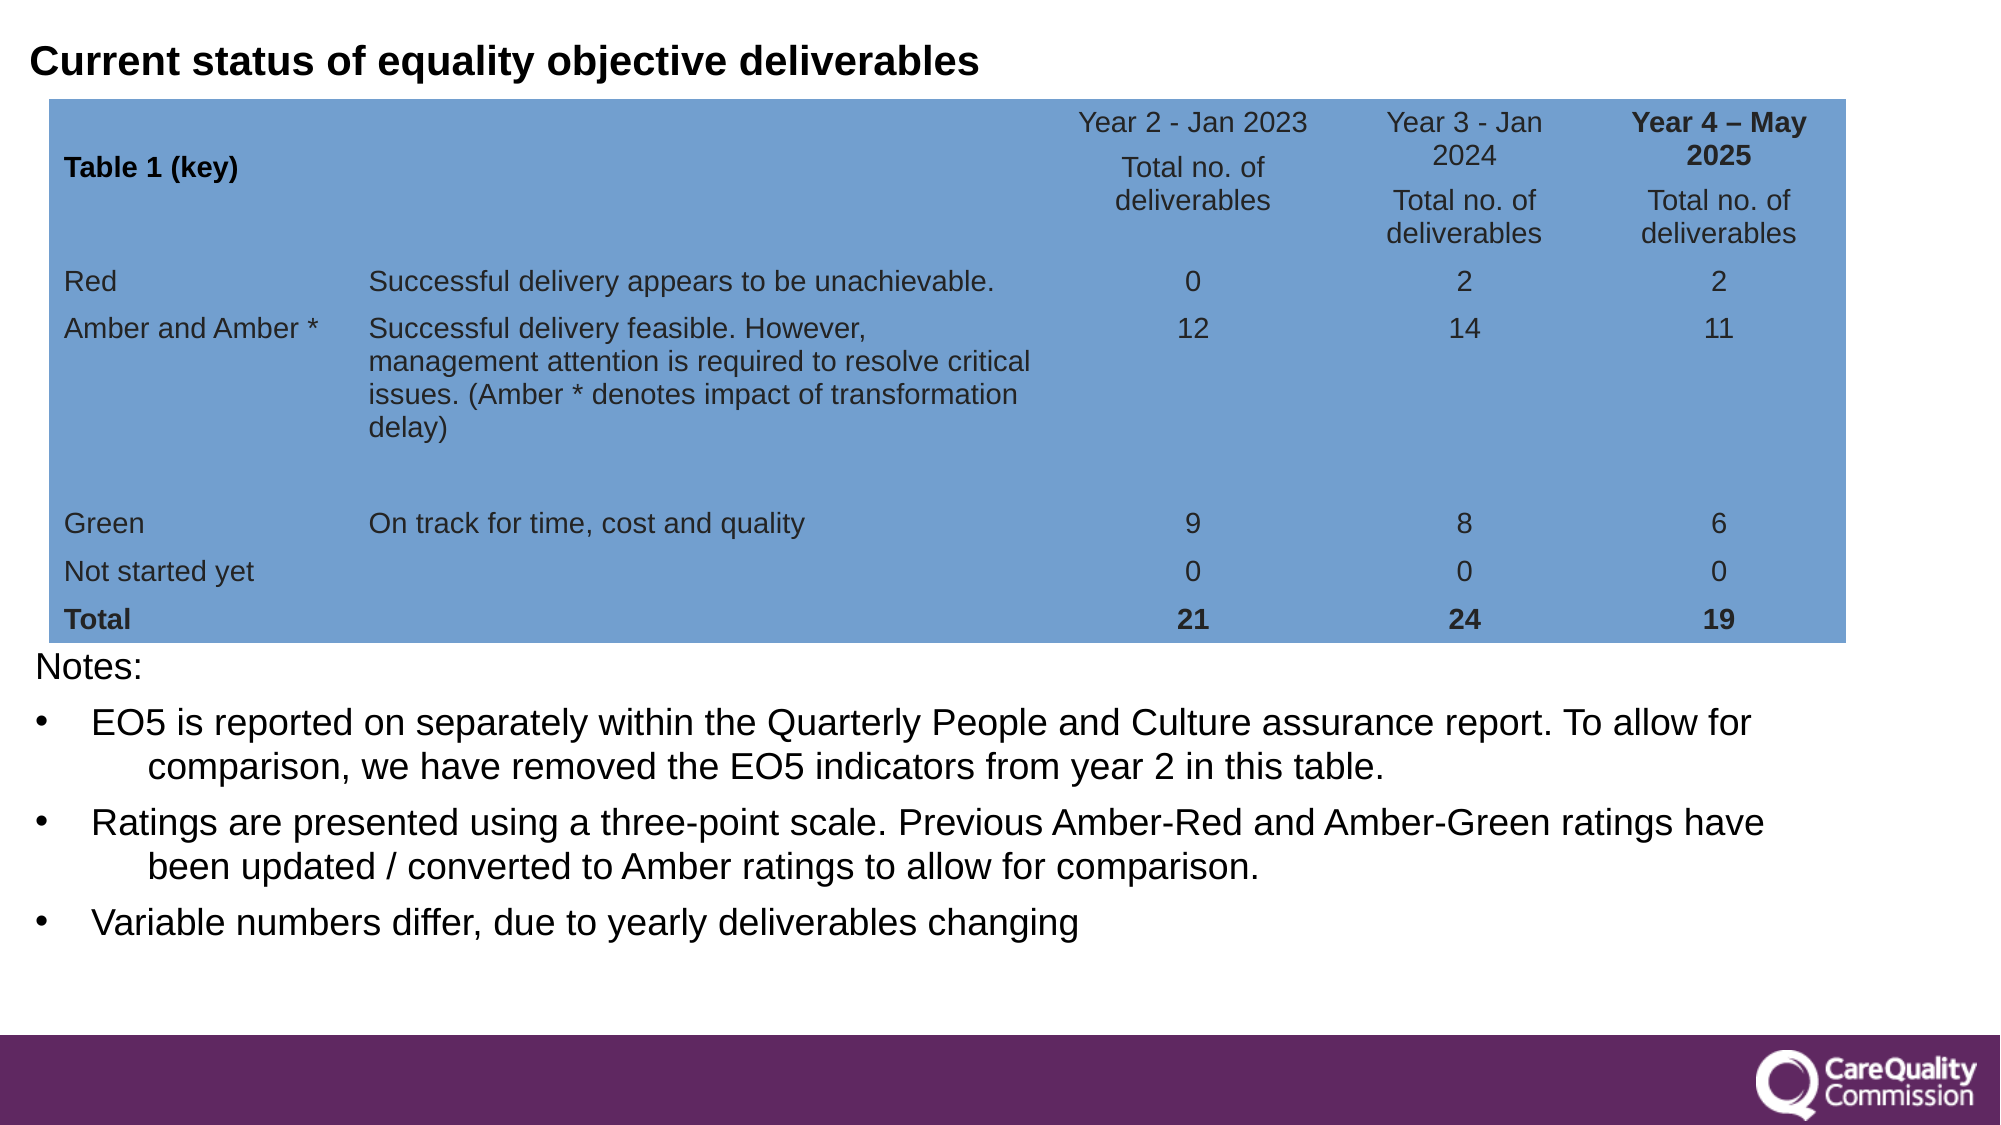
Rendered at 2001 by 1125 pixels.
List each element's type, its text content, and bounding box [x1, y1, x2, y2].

table_cell 6 [1592, 500, 1846, 548]
table_cell Not started yet [49, 548, 354, 595]
title Current status of equality objective deliverables [14, 25, 1969, 145]
table_cell 21 [1049, 595, 1337, 635]
table_header Table 1 (key) [49, 99, 354, 257]
table_header Year 2 - Jan 2023 Total no. of deliverables [1049, 99, 1337, 257]
table_cell On track for time, cost and quality [354, 500, 1049, 548]
table_cell Successful delivery appears to be unachievable. [354, 257, 1049, 305]
table_cell [354, 595, 1049, 635]
table_cell Green [49, 500, 354, 548]
table_cell 11 [1592, 305, 1846, 500]
table_cell 0 [1049, 257, 1337, 305]
table_cell 24 [1337, 595, 1592, 635]
table_cell 12 [1049, 305, 1337, 500]
table_cell Successful delivery feasible. However, management attention is required to resolve critical issues. (Amber * denotes impact of transformation delay) [354, 305, 1049, 500]
table_header Year 3 - Jan 2024 Total no. of deliverables [1337, 99, 1592, 257]
table_cell Total [49, 595, 354, 635]
table_cell 14 [1337, 305, 1592, 500]
table_cell 0 [1592, 548, 1846, 595]
table_cell 8 [1337, 500, 1592, 548]
table_cell 0 [1337, 548, 1592, 595]
table_cell 19 [1592, 595, 1846, 635]
table_cell [354, 548, 1049, 595]
table_cell 9 [1049, 500, 1337, 548]
text_box Notes: EO5 is reported on separately within the Quarterly People and Culture assurance report. To allow for comparison, we have removed the EO5 indicators from year 2 in this table. Ratings are presented using a three-point scale. Previous Amber-Red and Amber-Green ratings have been updated / converted to Amber ratings to allow for comparison. Variable numbers differ, due to yearly deliverables changing [20, 635, 1847, 1012]
list [29, 84, 1970, 958]
table_cell Amber and Amber * [49, 305, 354, 500]
table_header [354, 99, 1049, 257]
table_cell 0 [1049, 548, 1337, 595]
table_cell Red [49, 257, 354, 305]
table_cell 2 [1592, 257, 1846, 305]
table_cell 2 [1337, 257, 1592, 305]
table_header Year 4 – May 2025 Total no. of deliverables [1592, 99, 1846, 257]
